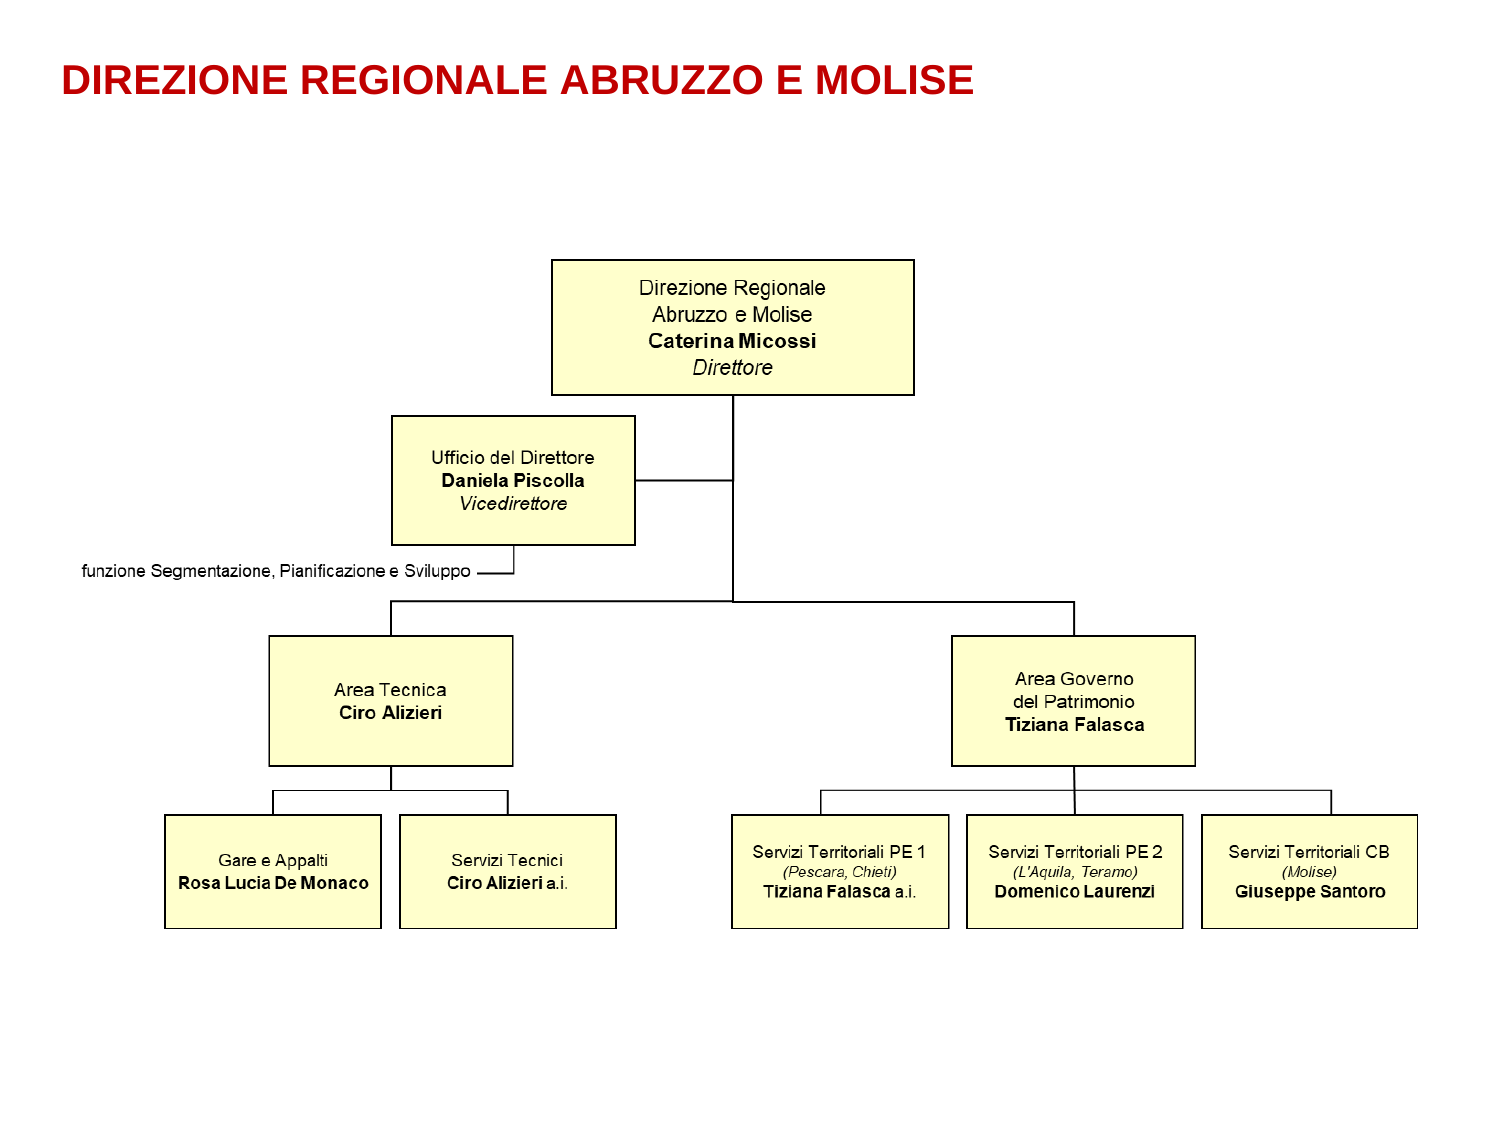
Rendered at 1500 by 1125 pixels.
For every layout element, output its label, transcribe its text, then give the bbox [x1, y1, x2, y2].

picture [66, 259, 1418, 930]
text_box DIREZIONE REGIONALE ABRUZZO E MOLISE [46, 45, 1387, 128]
